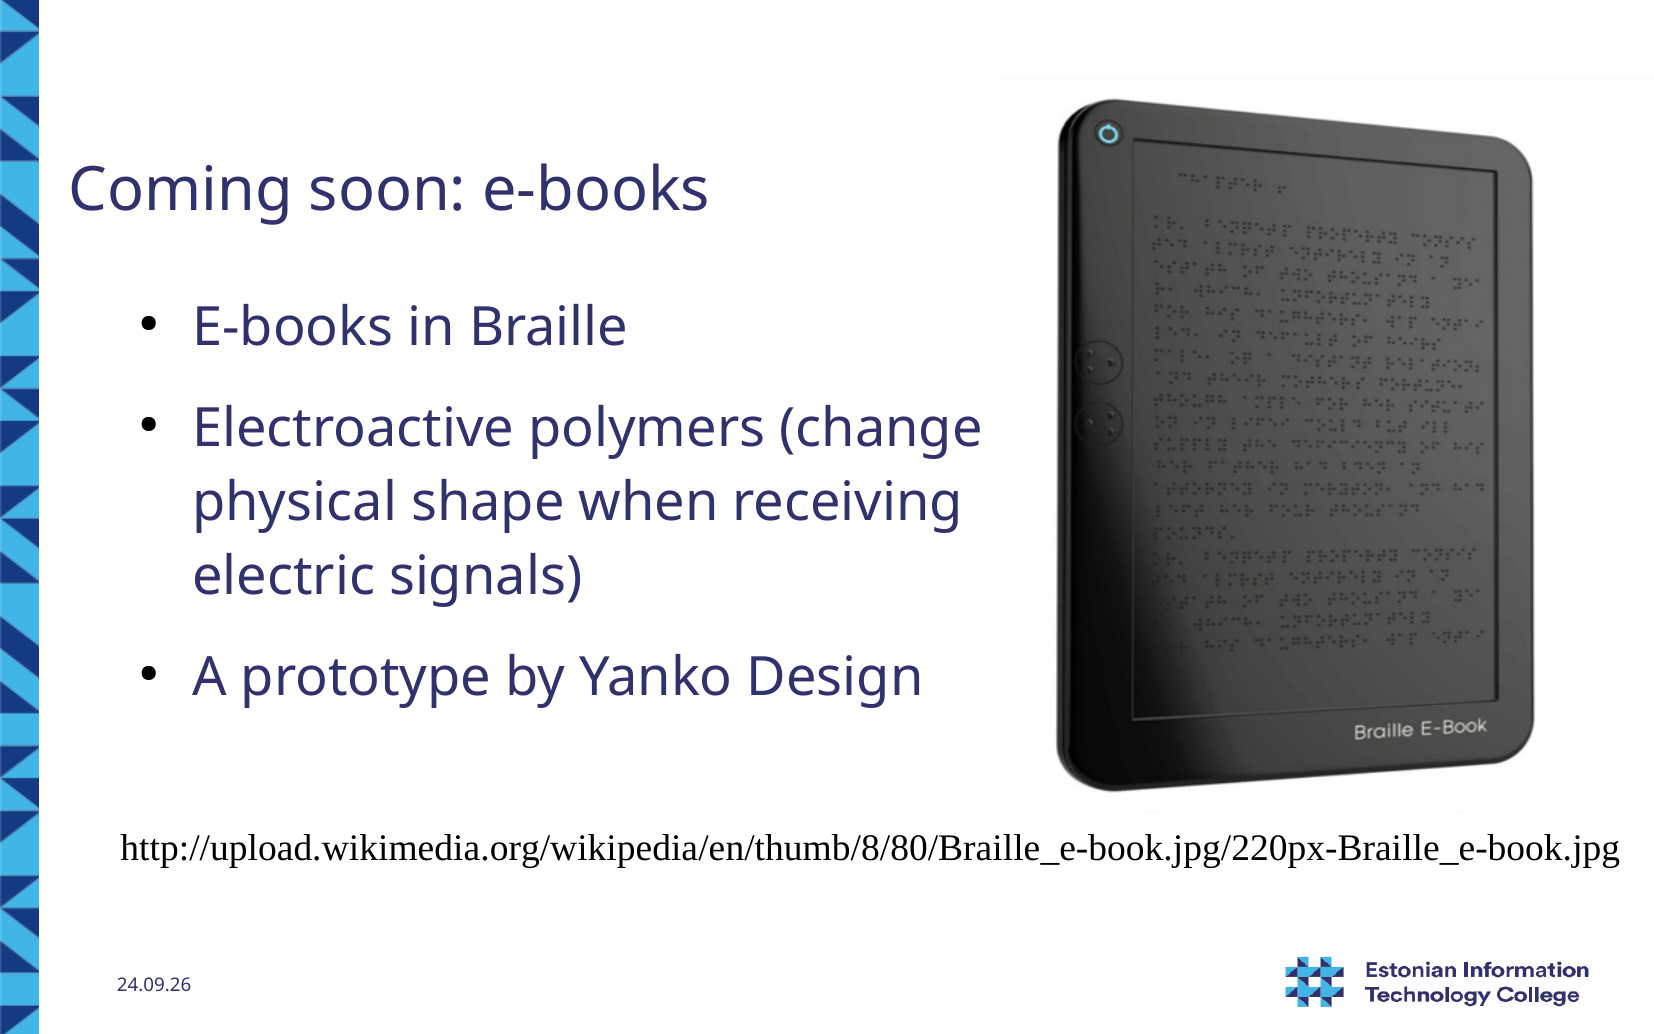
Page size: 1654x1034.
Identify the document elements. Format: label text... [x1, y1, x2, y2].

text_box http://upload.wikimedia.org/wikipedia/en/thumb/8/80/Braille_e-book.jpg/220px-Braille_e-book.jpg [120, 823, 1654, 920]
list E-books in Braille Electroactive polymers (change physical shape when receiving electric signals) A prototype by Yanko Design [121, 287, 1006, 823]
title Coming soon: e-books [68, 100, 1205, 273]
picture [922, 78, 1654, 823]
